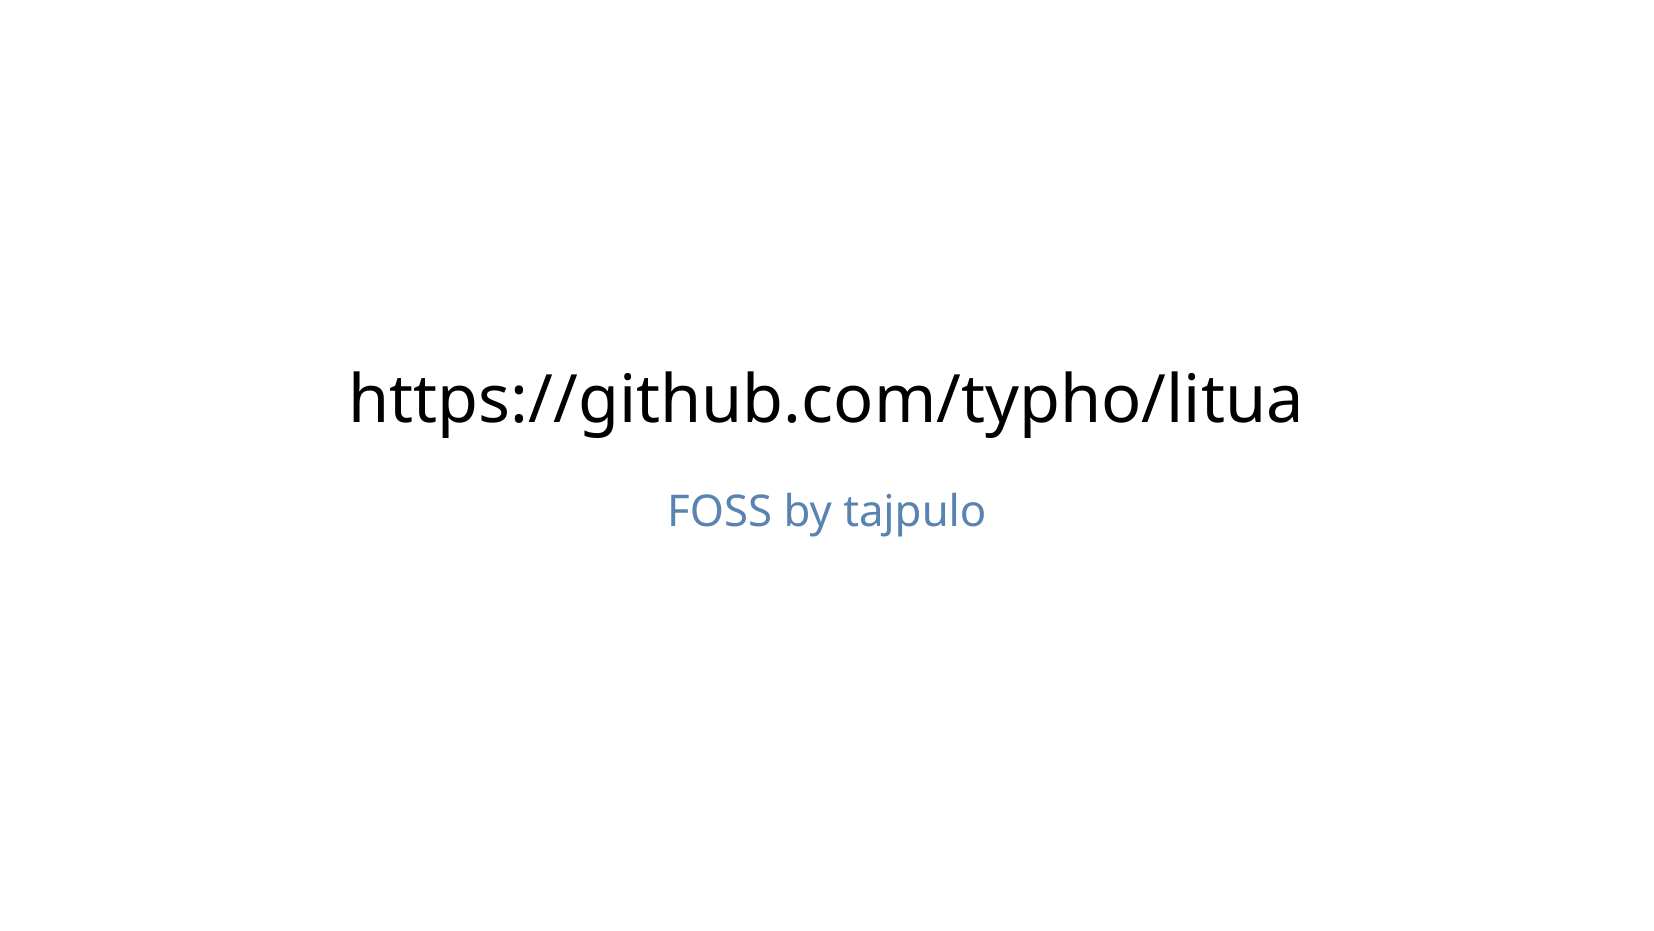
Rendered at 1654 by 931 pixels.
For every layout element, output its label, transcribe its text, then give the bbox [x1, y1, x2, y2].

text_box FOSS by tajpulo [413, 472, 1241, 547]
subtitle https://github.com/typho/litua [82, 37, 1571, 757]
